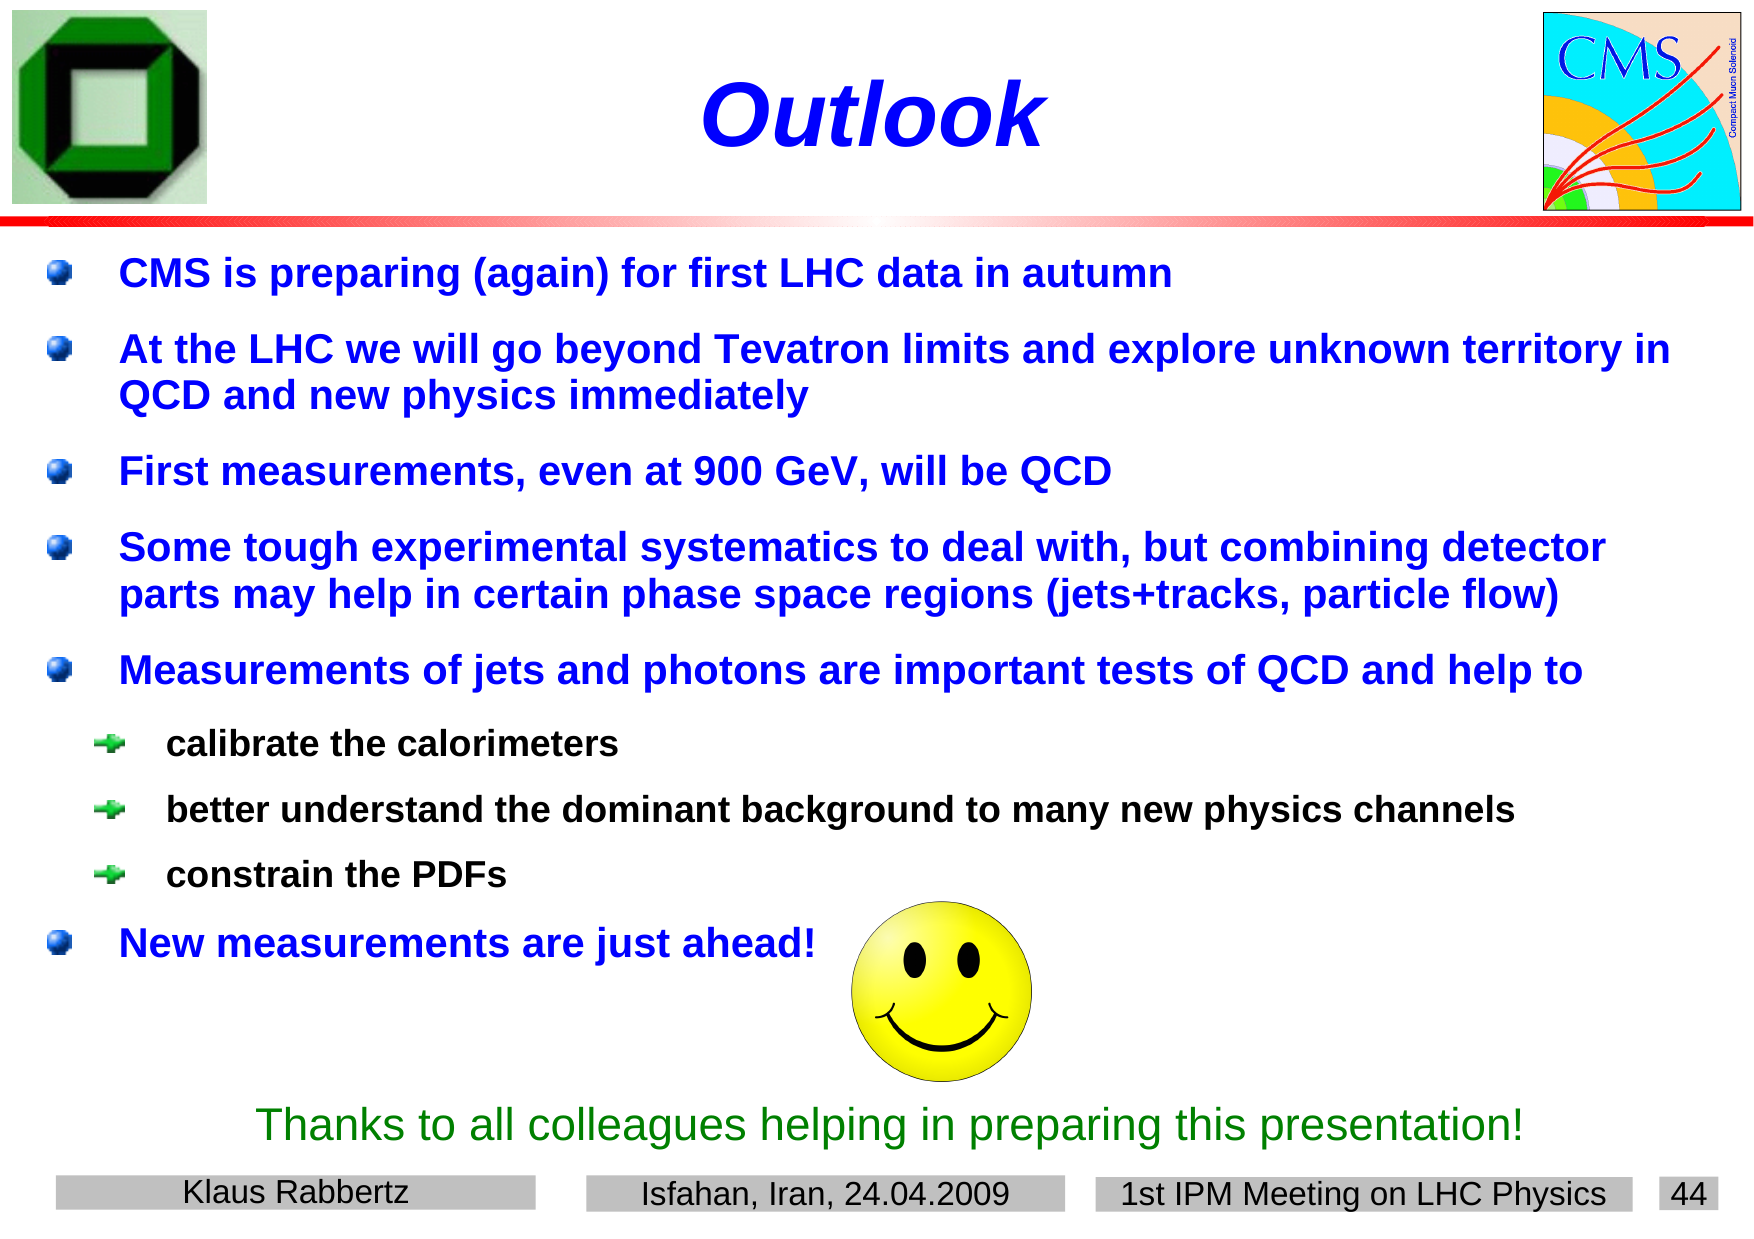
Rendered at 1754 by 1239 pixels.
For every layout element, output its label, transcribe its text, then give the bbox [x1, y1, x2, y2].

text_box Thanks to all colleagues helping in preparing this presentation! [243, 1086, 1538, 1162]
picture [847, 897, 1036, 1086]
picture [1542, 11, 1742, 211]
title Outlook [220, 16, 1525, 213]
list CMS is preparing (again) for first LHC data in autumn At the LHC we will go beyond Tevatron limits and explore unknown territory in QCD and new physics immediately First measurements, even at 900 GeV, will be QCD Some tough experimental systematics to deal with, but combining detector parts may help in certain phase space regions (jets+tracks, particle flow) Measurements of jets and photons are important tests of QCD and help to calibrate the calorimeters better understand the dominant background to many new physics channels constrain the PDFs New measurements are just ahead! [35, 249, 1719, 1125]
picture [12, 10, 207, 204]
